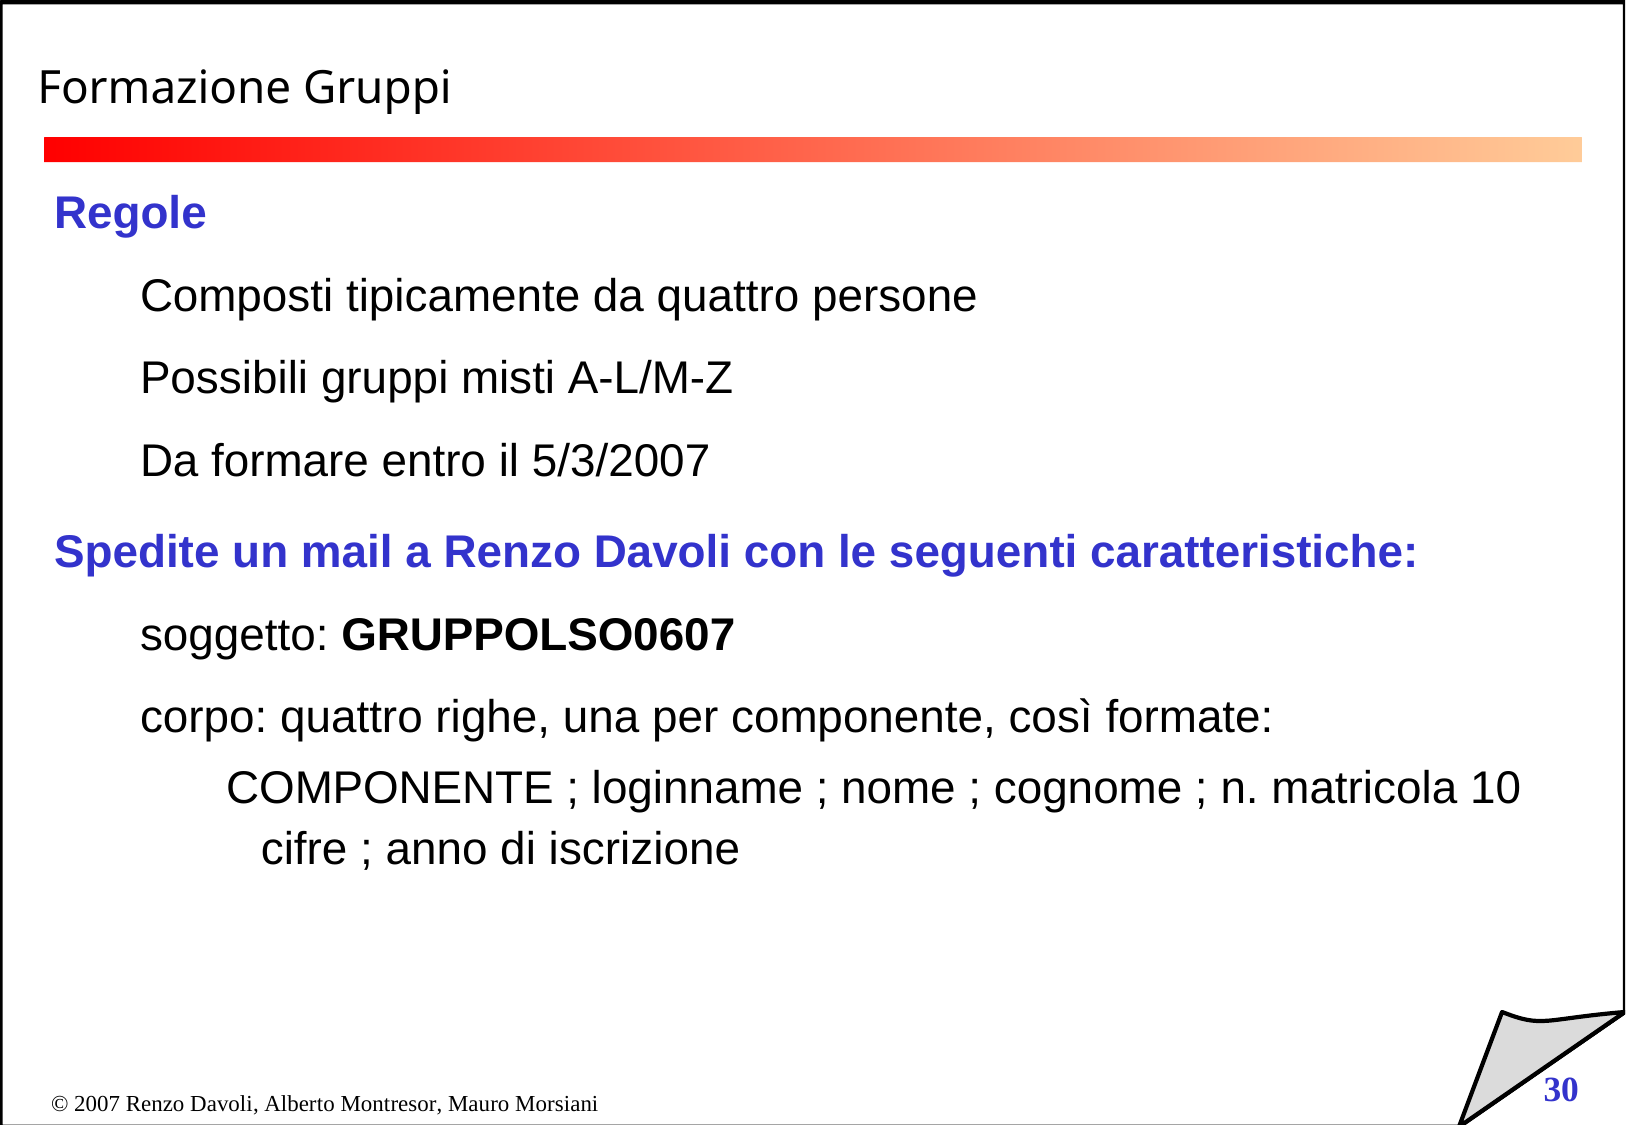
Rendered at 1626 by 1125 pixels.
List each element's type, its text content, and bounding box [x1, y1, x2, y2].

title Formazione Gruppi [37, 44, 1587, 130]
list Regole Composti tipicamente da quattro persone Possibili gruppi misti A-L/M-Z Da formare entro il 5/3/2007 Spedite un mail a Renzo Davoli con le seguenti caratteristiche: soggetto: GRUPPOLSO0607 corpo: quattro righe, una per componente, così formate: COMPONENTE ; loginname ; nome ; cognome ; n. matricola 10 cifre ; anno di iscrizione [54, 187, 1571, 1008]
